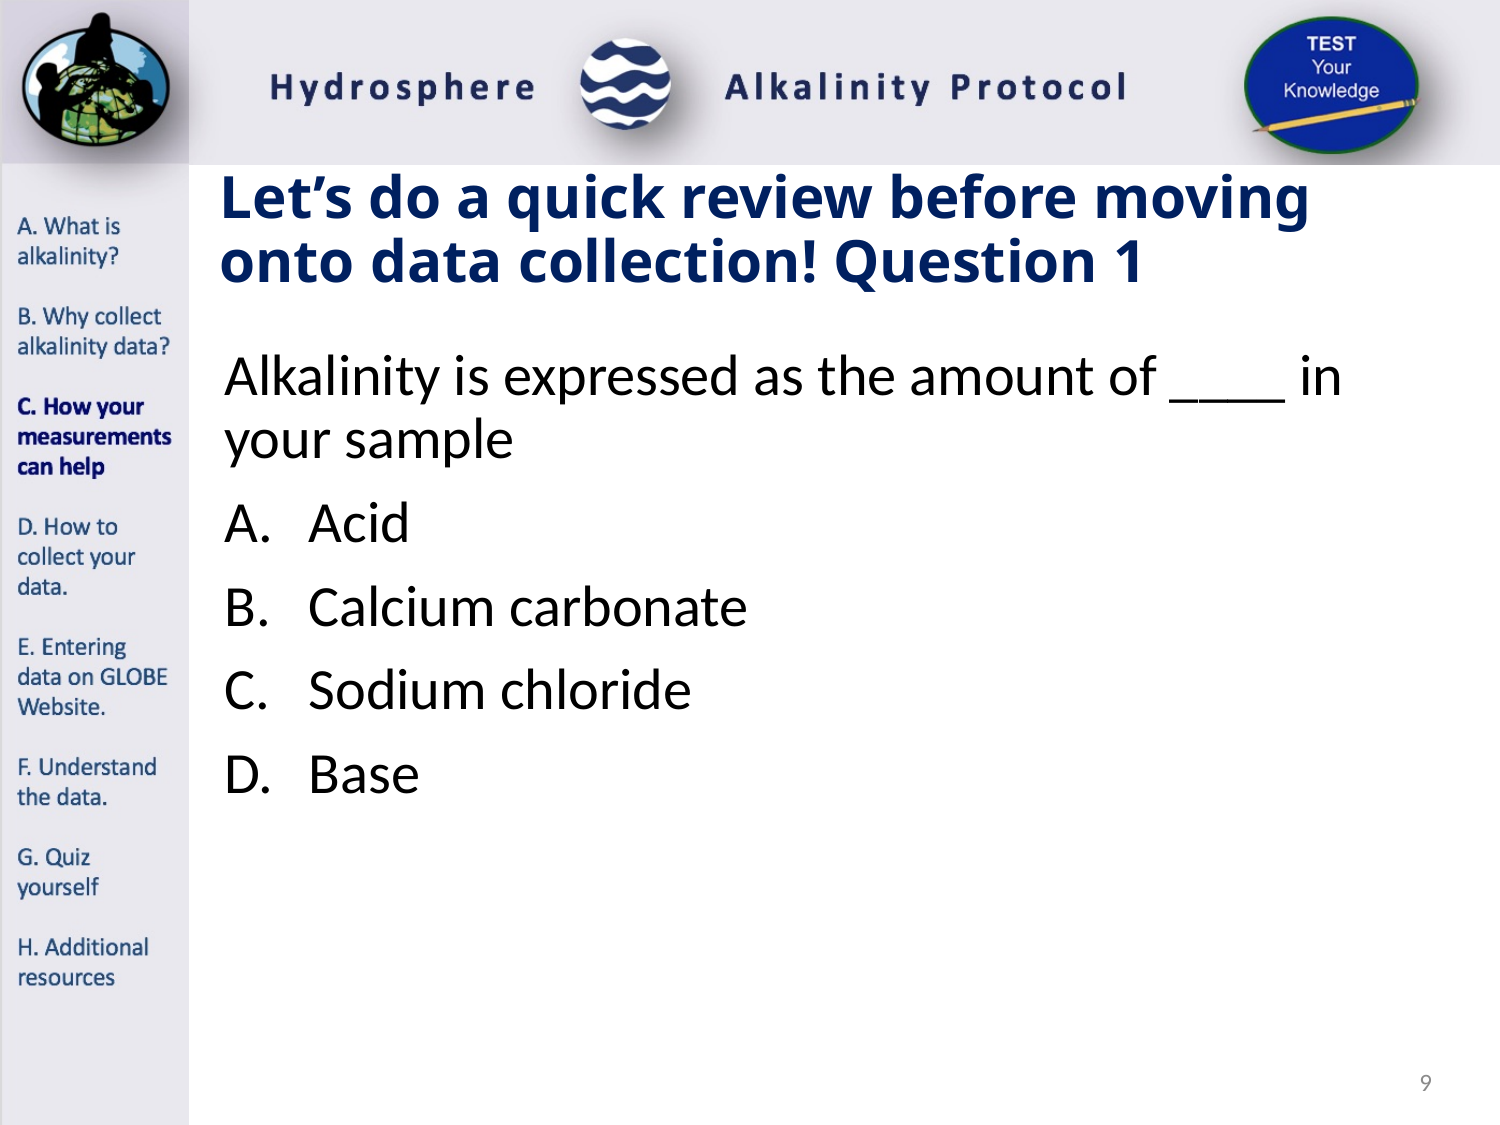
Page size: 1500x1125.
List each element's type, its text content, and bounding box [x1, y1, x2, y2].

slide_number <number> [1109, 1052, 1448, 1112]
list Alkalinity is expressed as the amount of ____ in your sample Acid Calcium carbonate Sodium chloride Base [209, 337, 1448, 1052]
picture [0, 0, 1500, 1125]
title Let’s do a quick review before moving onto data collection! Question 1 [204, 146, 1408, 318]
